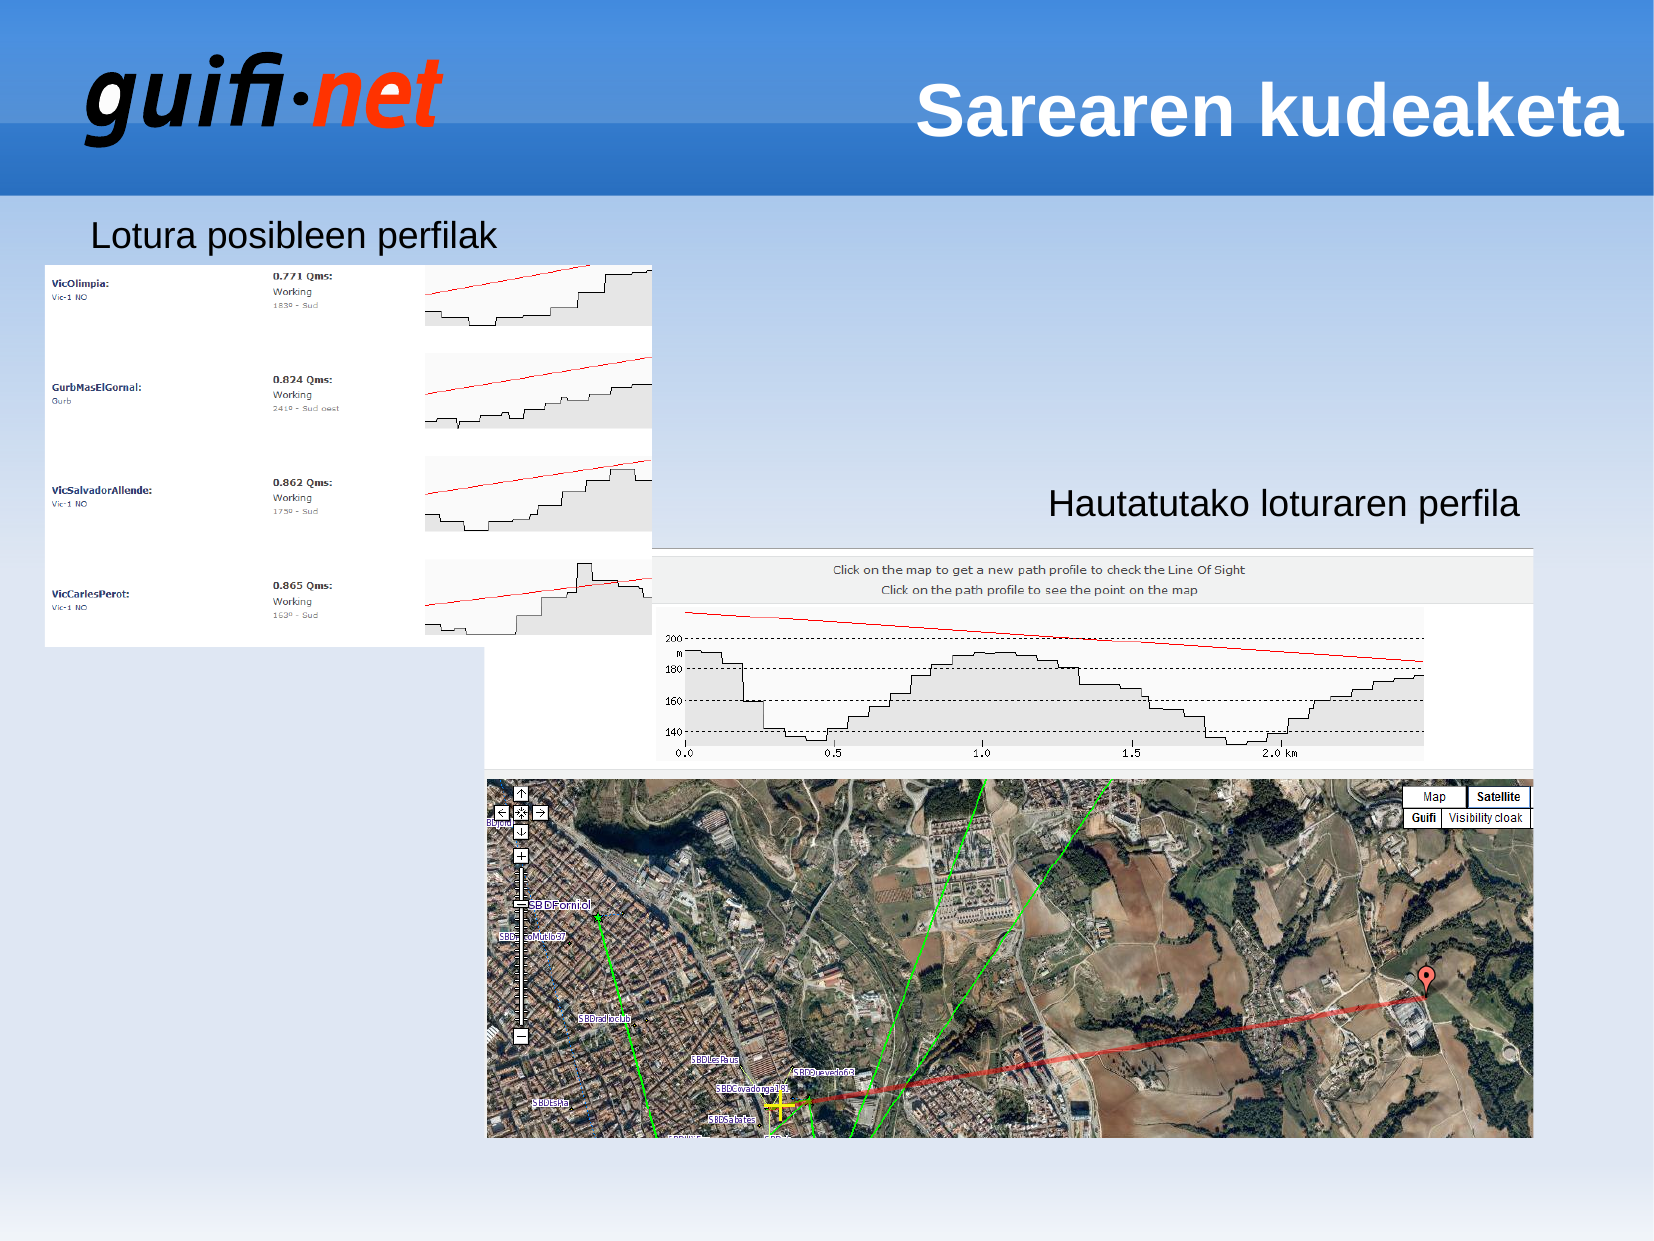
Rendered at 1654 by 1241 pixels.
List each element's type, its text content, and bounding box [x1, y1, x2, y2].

picture [0, 0, 1654, 1241]
title Sarearen kudeaketa [525, 14, 1654, 207]
text_box Lotura posibleen perfilak [75, 206, 513, 264]
text_box Hautatutako loturaren perfila [1033, 474, 1536, 532]
